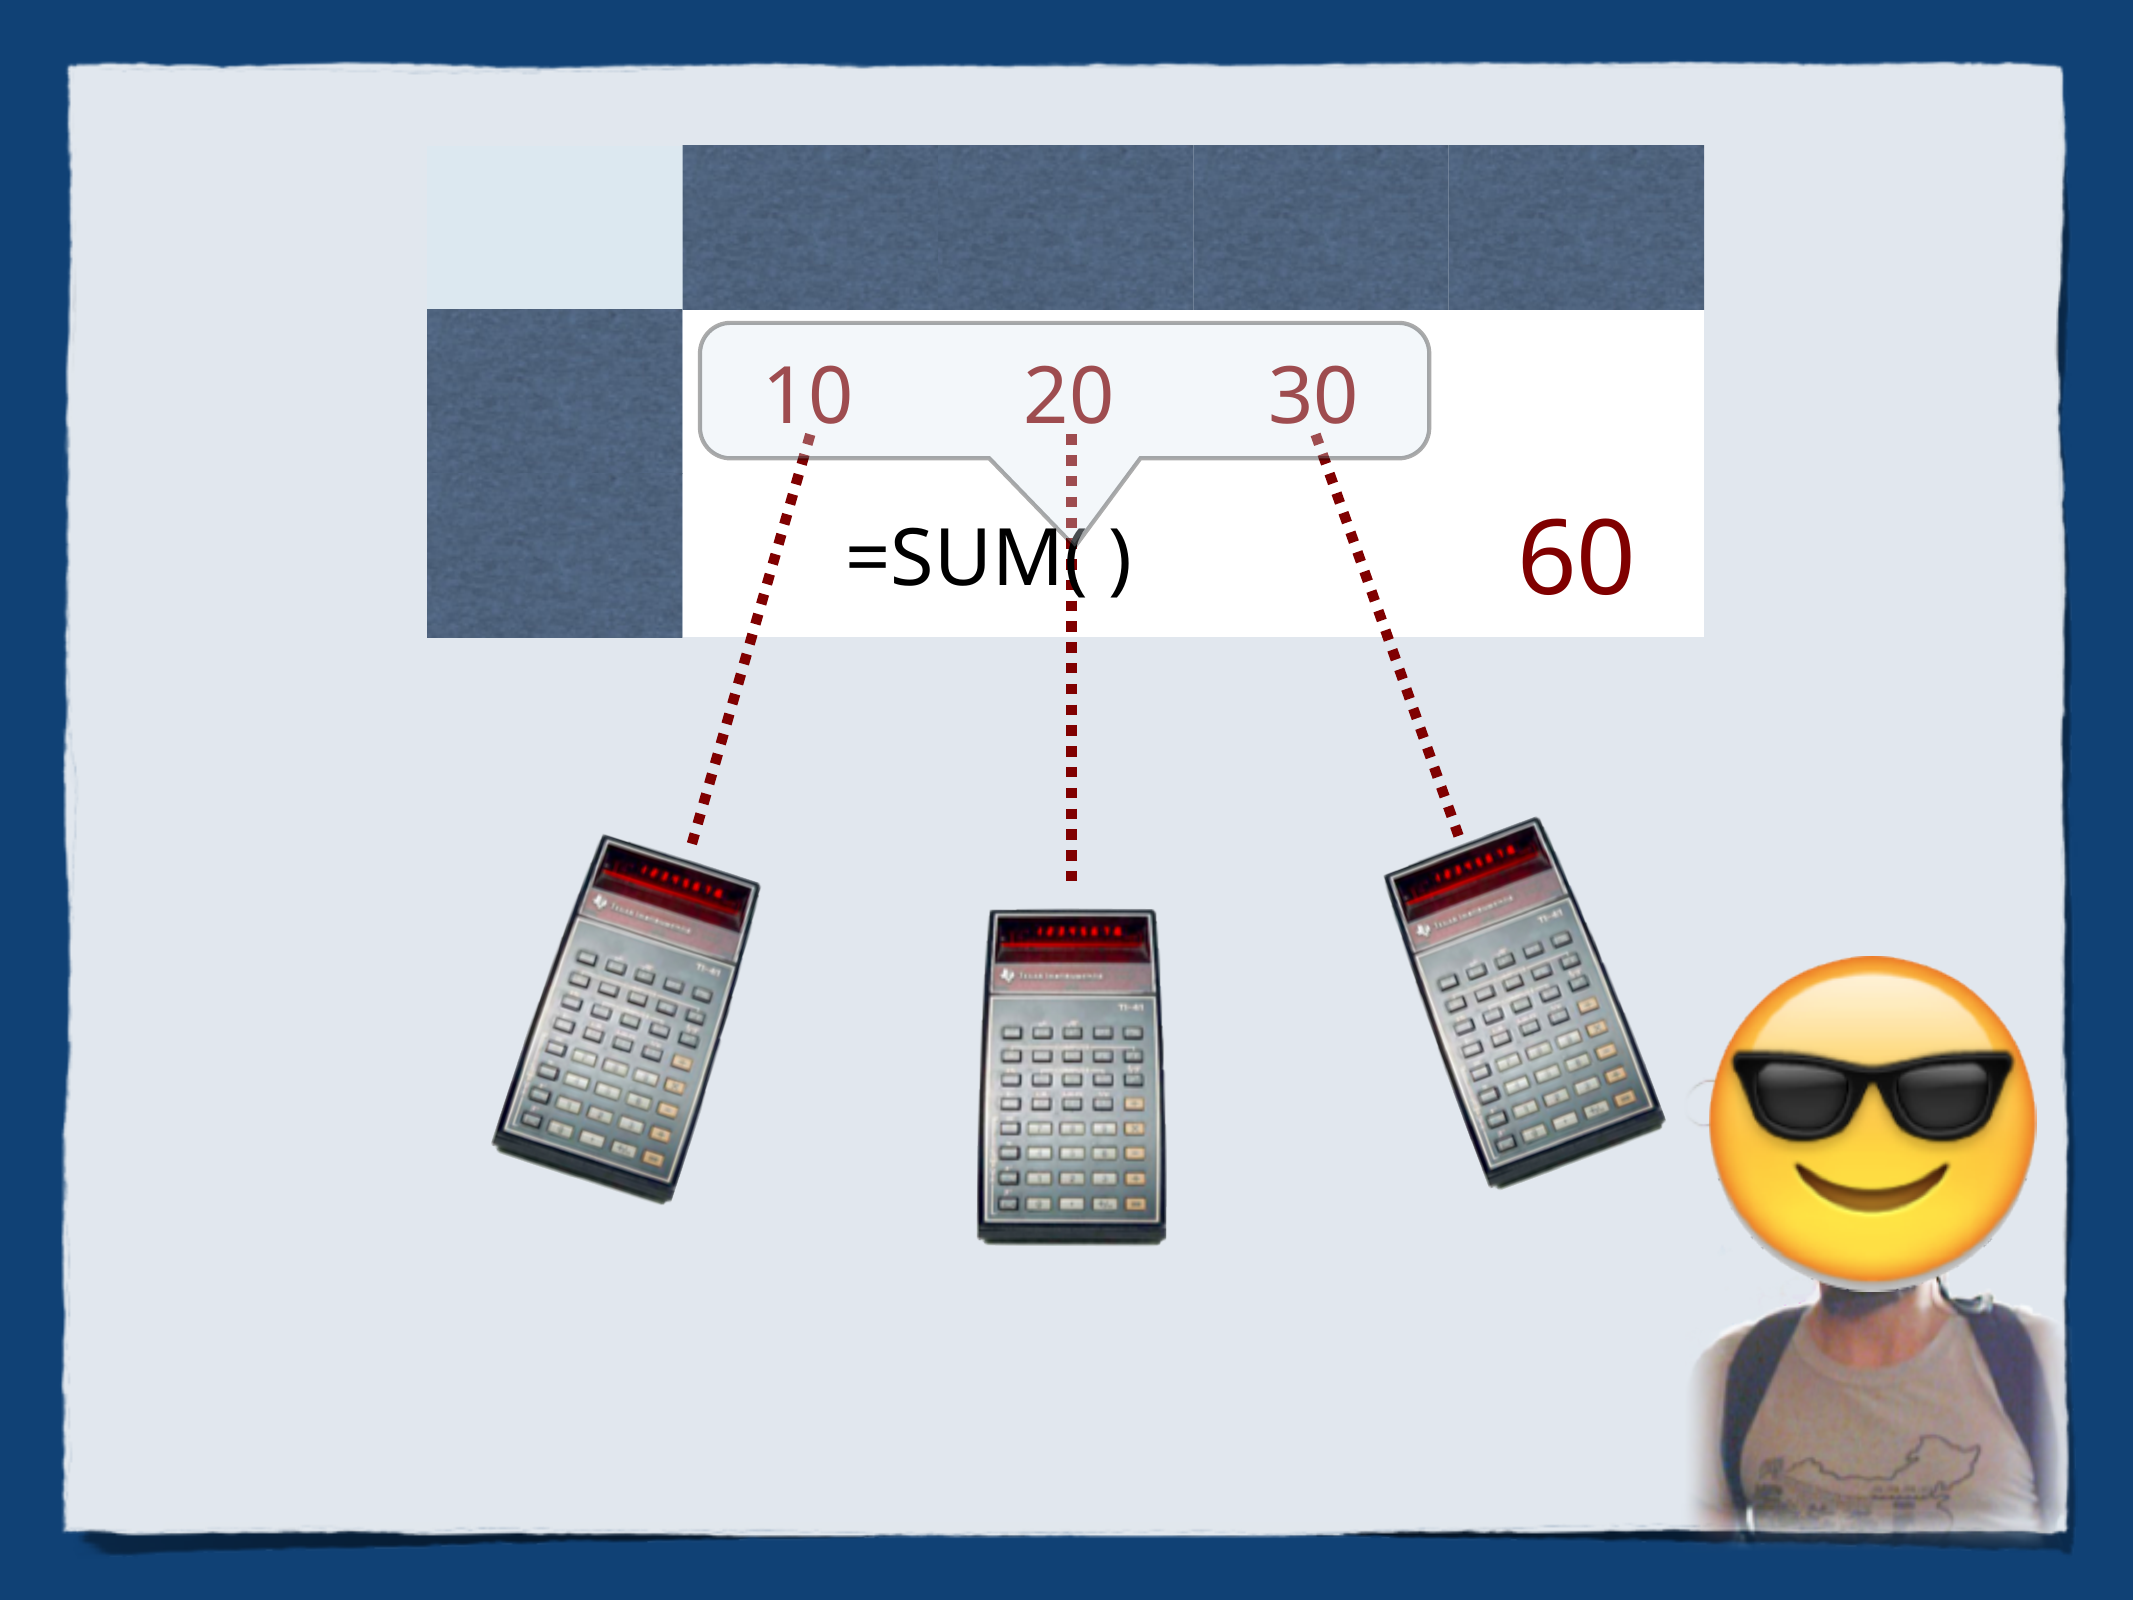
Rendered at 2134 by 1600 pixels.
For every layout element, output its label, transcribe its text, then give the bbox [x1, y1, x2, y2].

text_box [699, 322, 1430, 547]
table_cell [427, 310, 683, 473]
table_cell [427, 473, 683, 637]
table_header [427, 146, 683, 310]
table_cell [1131, 459, 1193, 473]
table_header [938, 146, 1193, 310]
table_cell [1449, 473, 1704, 637]
table_cell [683, 473, 1449, 637]
table_header [1193, 146, 1449, 310]
text_box 60 [1453, 491, 1702, 615]
table_cell [1449, 310, 1704, 473]
table_cell [1193, 310, 1449, 473]
table_header [683, 146, 938, 310]
table_header [1449, 146, 1704, 310]
text_box =SUM( ) [838, 506, 1133, 602]
picture [54, 52, 2078, 1559]
table_cell [938, 310, 1193, 322]
table_cell [938, 459, 1002, 473]
table_cell [683, 310, 938, 473]
